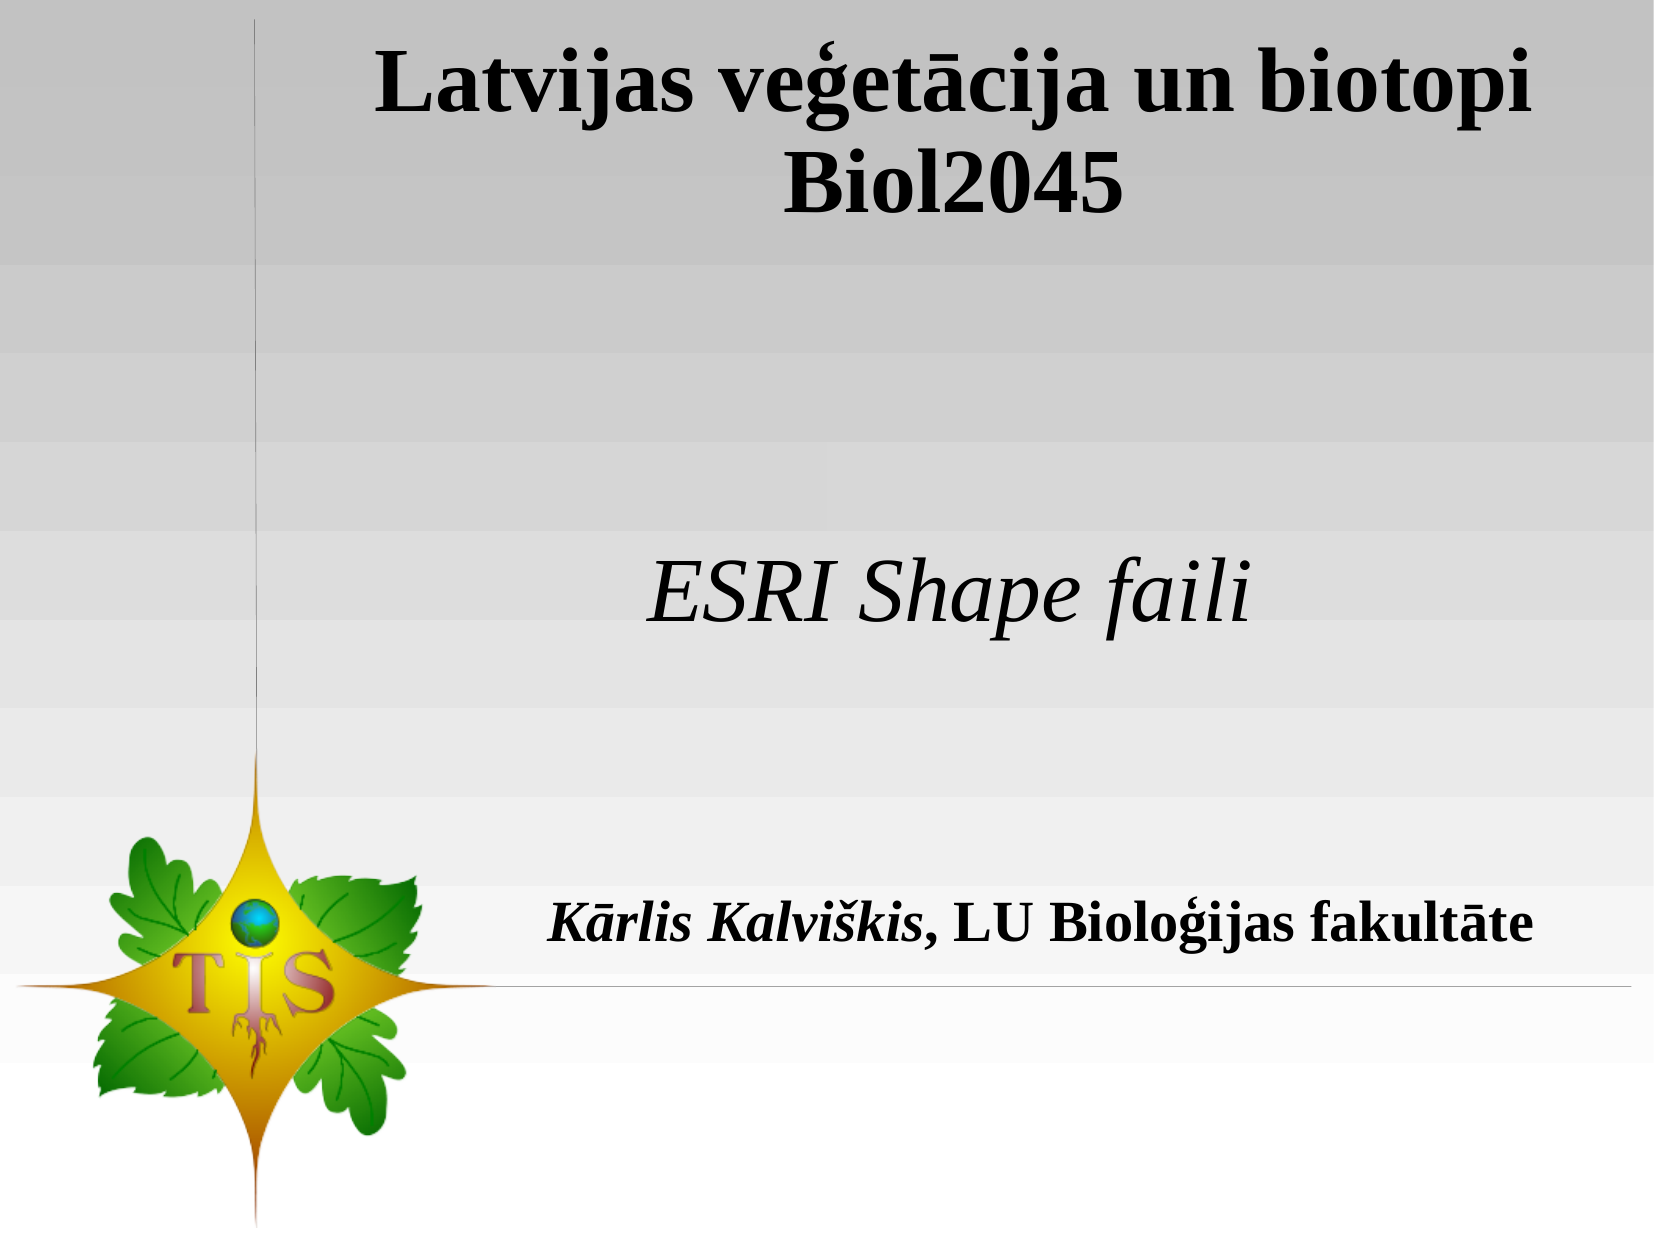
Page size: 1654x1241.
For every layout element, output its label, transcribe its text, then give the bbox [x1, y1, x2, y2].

picture [0, 0, 1654, 1241]
title ESRI Shape faili [295, 332, 1607, 849]
